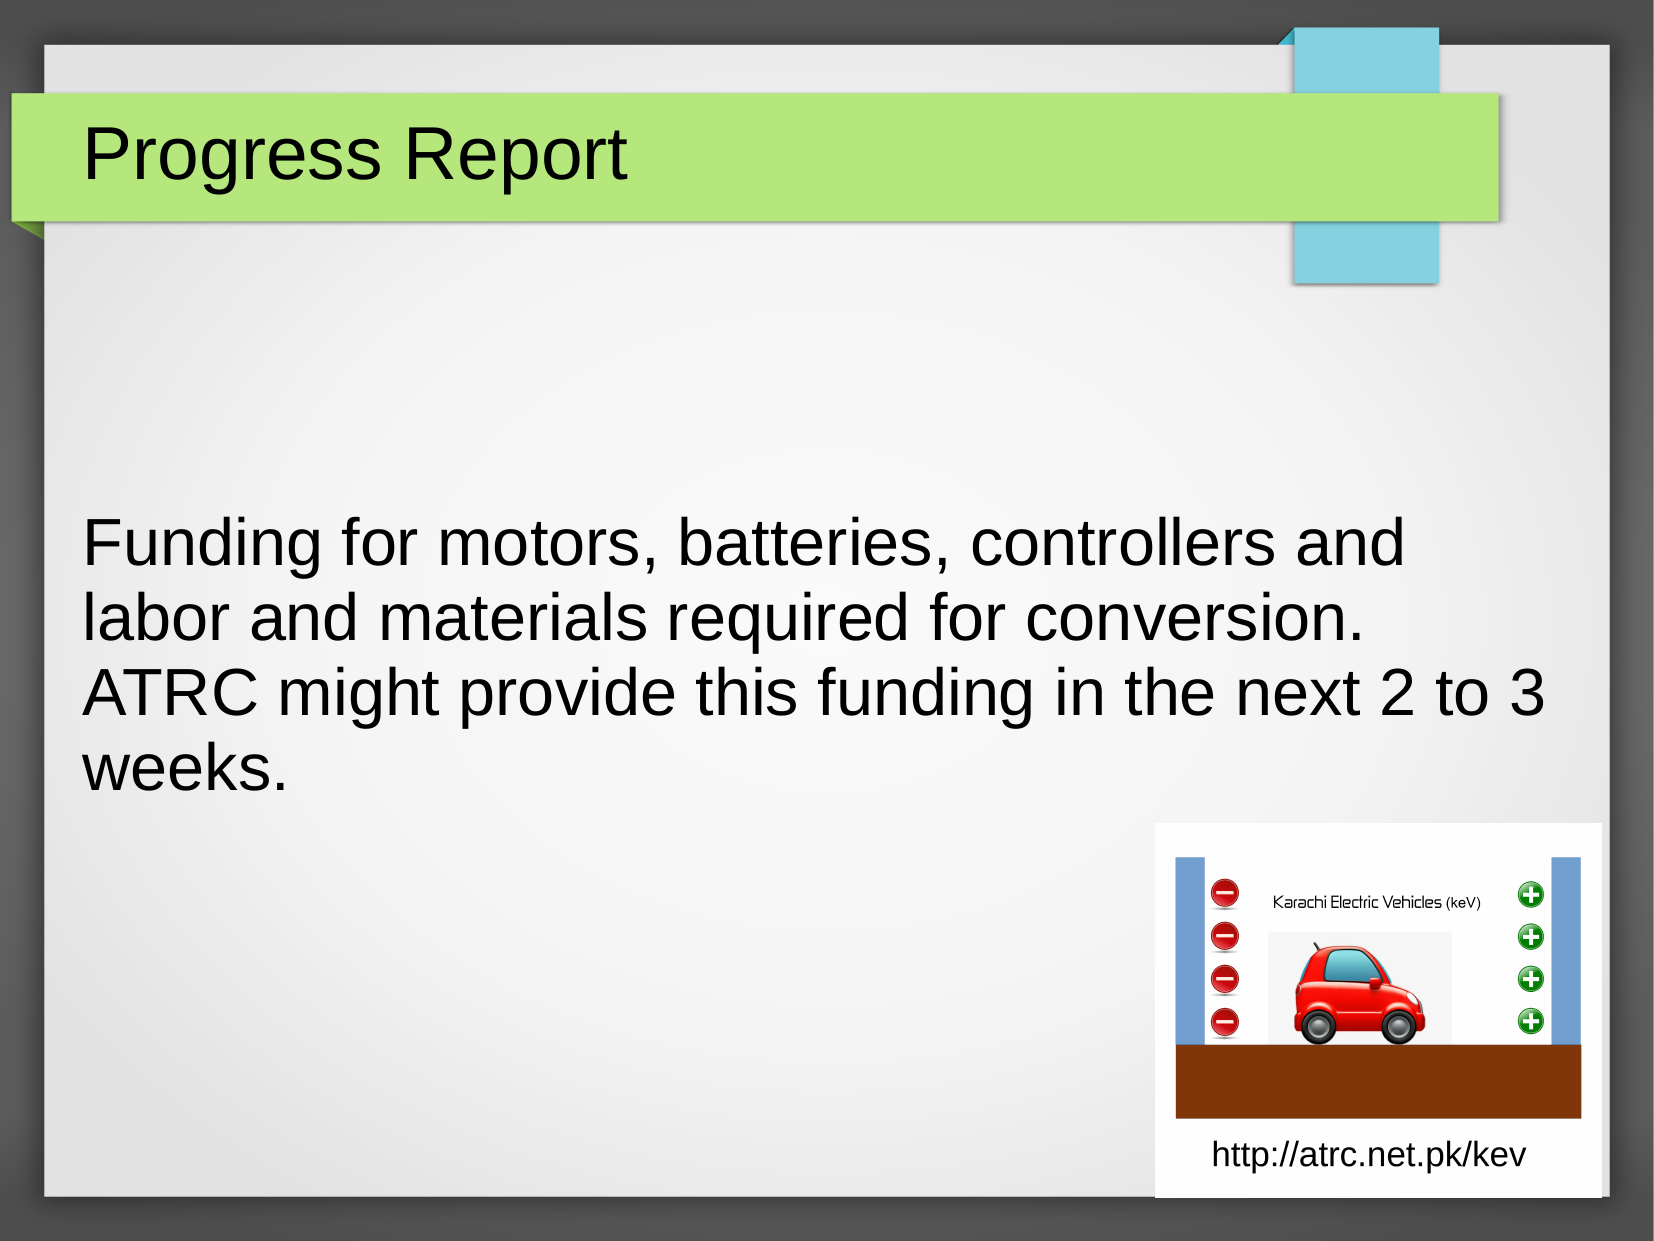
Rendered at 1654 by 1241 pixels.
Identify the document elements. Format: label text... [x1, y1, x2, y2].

picture [0, 0, 1654, 1241]
title Progress Report [82, 94, 1264, 213]
subtitle Funding for motors, batteries, controllers and labor and materials required for conversion. ATRC might provide this funding in the next 2 to 3 weeks. [82, 295, 1571, 1015]
